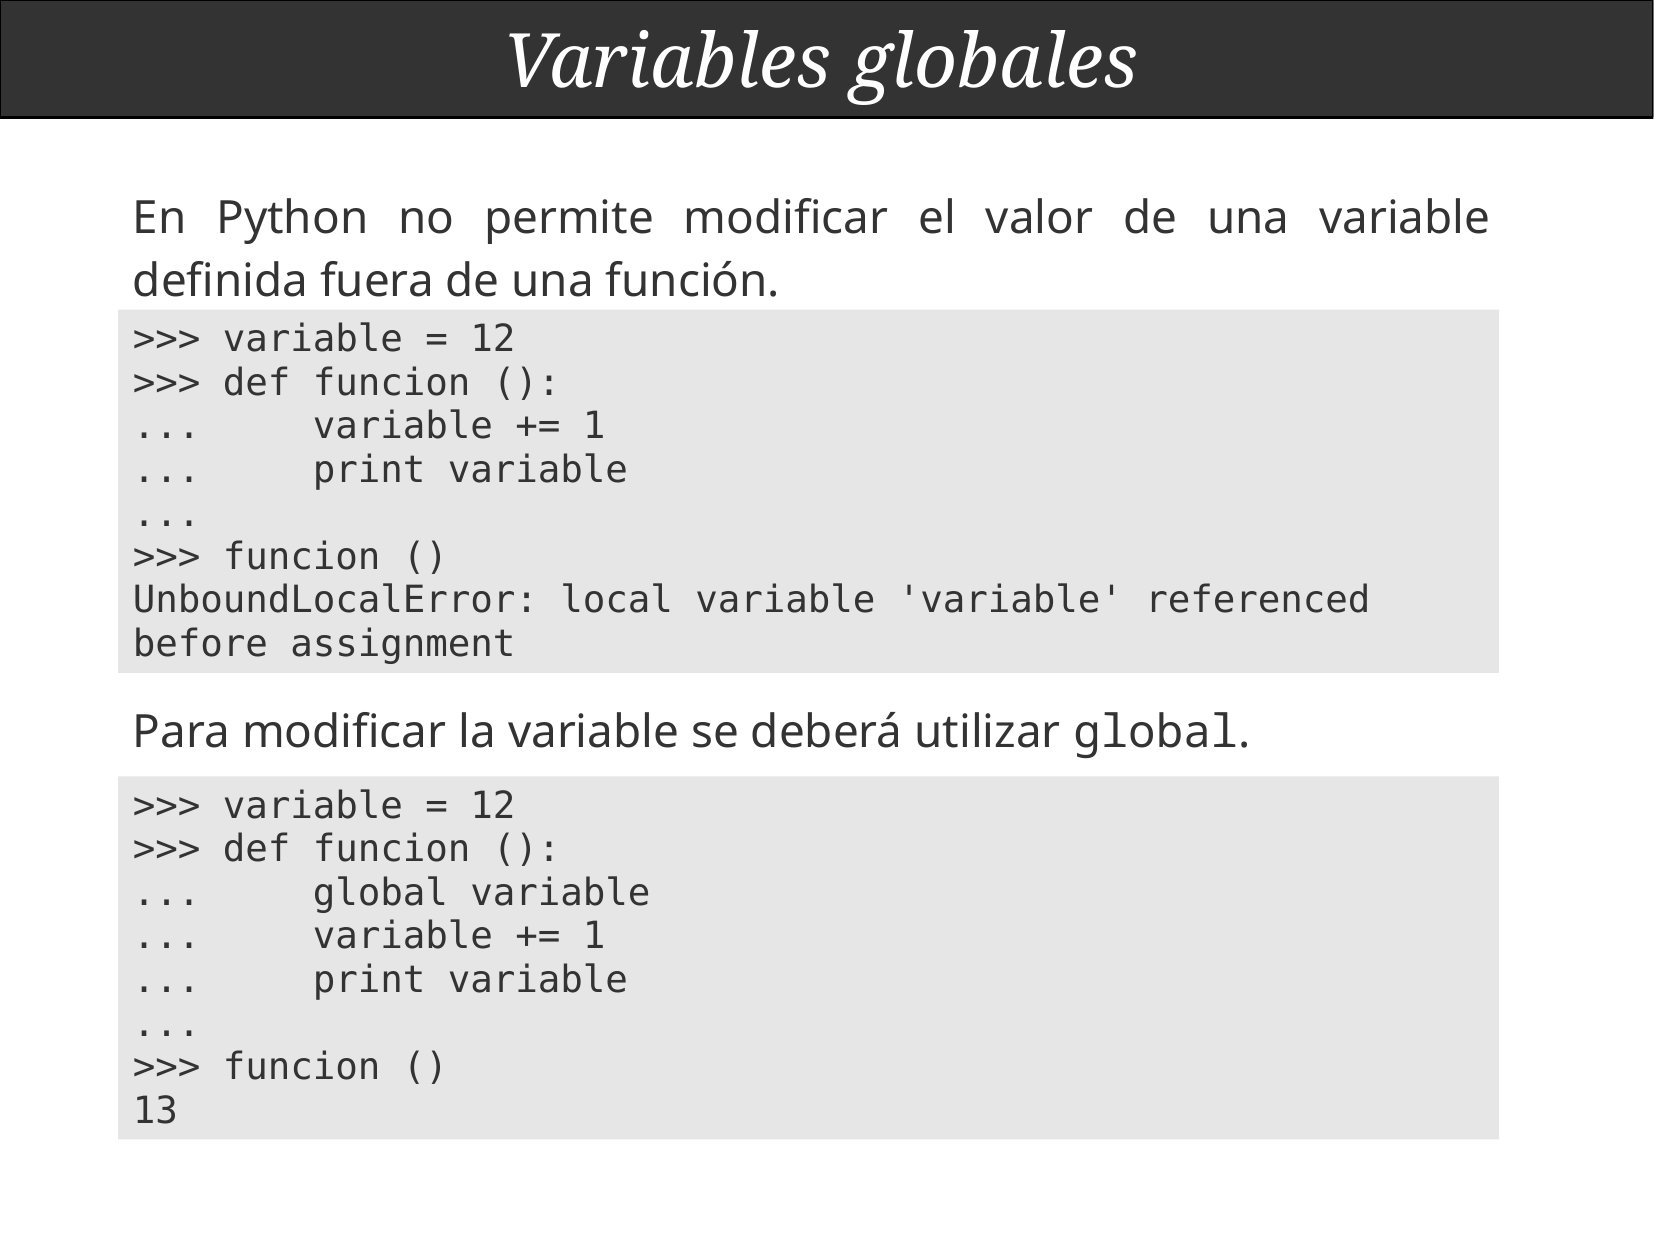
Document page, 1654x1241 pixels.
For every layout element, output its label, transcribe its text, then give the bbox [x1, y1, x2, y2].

text_box >>> variable = 12 >>> def funcion (): ... global variable ... variable += 1 ... print variable ... >>> funcion () 13 [118, 776, 1499, 1140]
text_box En Python no permite modificar el valor de una variable definida fuera de una función. [118, 177, 1506, 299]
text_box Variables globales [0, 0, 1654, 101]
text_box Para modificar la variable se deberá utilizar global. [118, 691, 1506, 760]
text_box >>> variable = 12 >>> def funcion (): ... variable += 1 ... print variable ... >>> funcion () UnboundLocalError: local variable 'variable' referenced before assignment [118, 309, 1499, 673]
